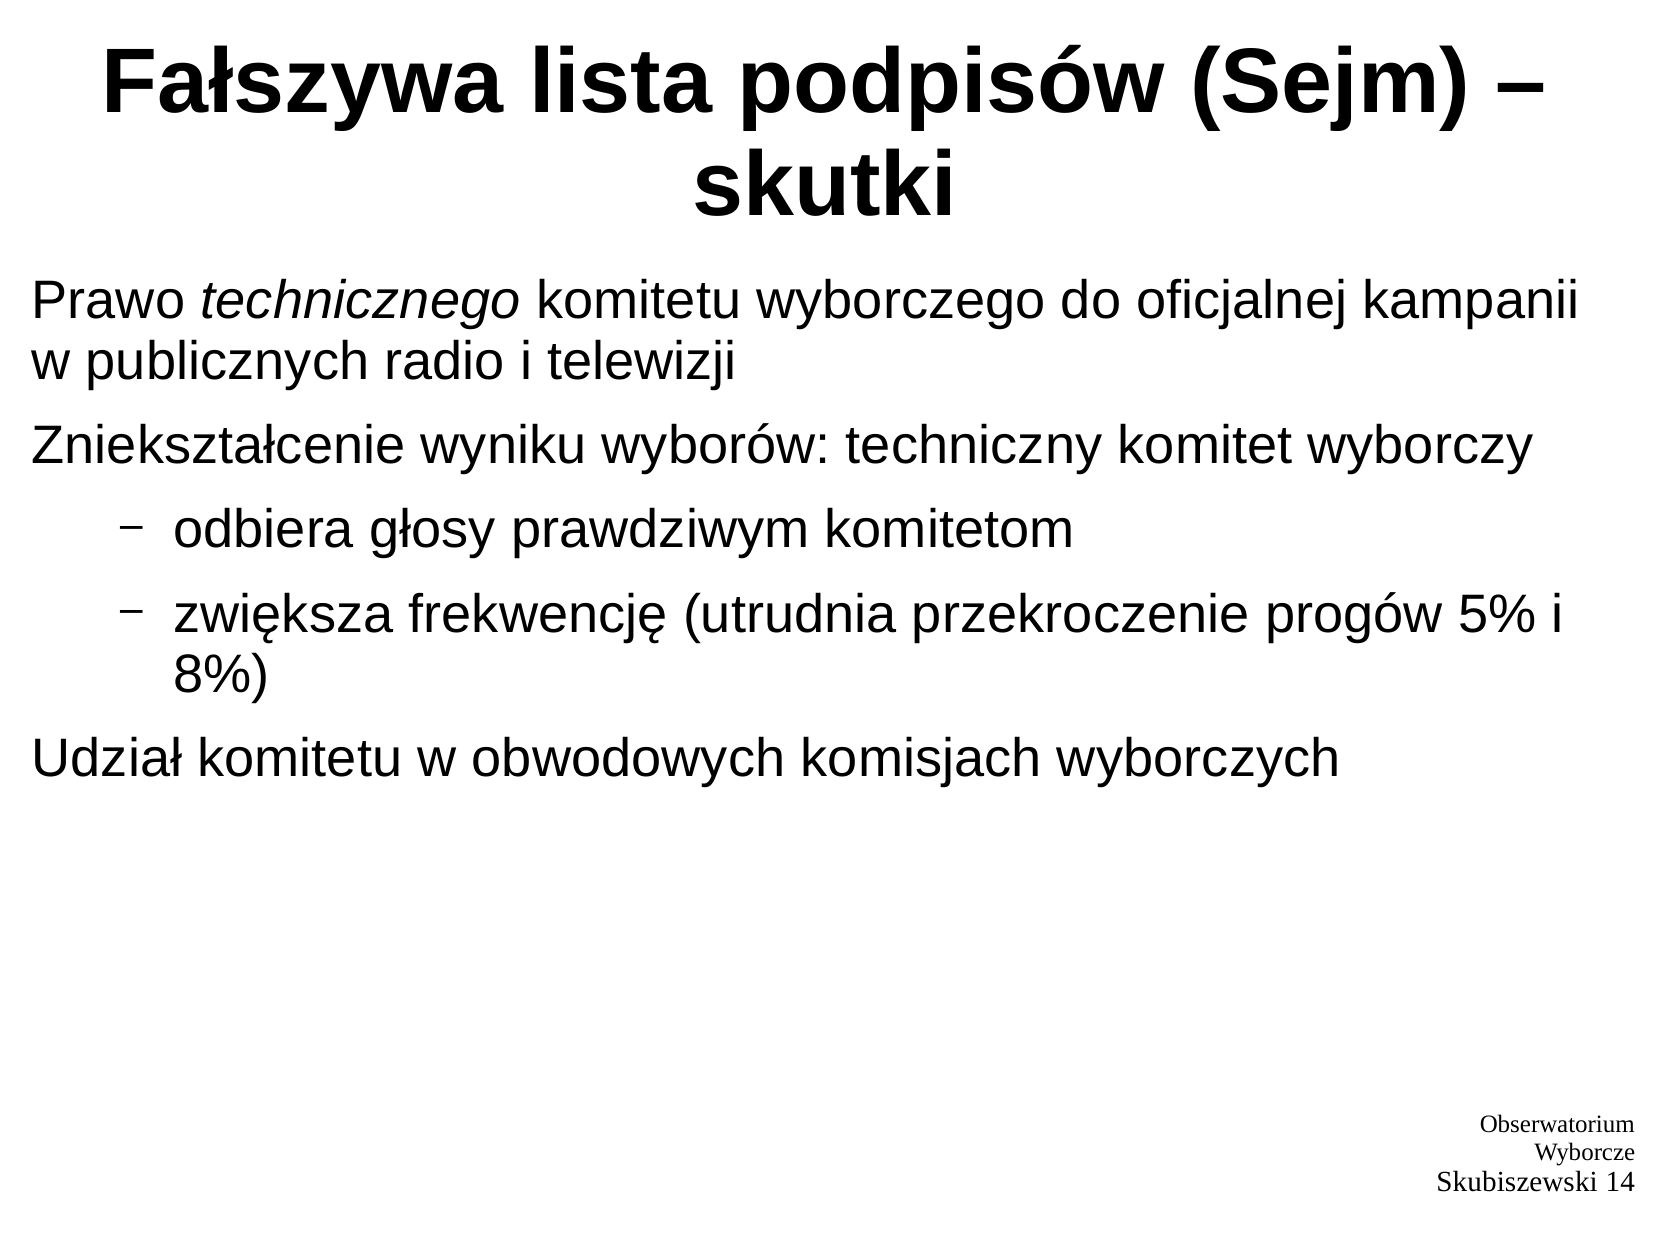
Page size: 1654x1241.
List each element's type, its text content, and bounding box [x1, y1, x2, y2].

title Fałszywa lista podpisów (Sejm) – skutki [15, 30, 1636, 286]
list Prawo technicznego komitetu wyborczego do oficjalnej kampanii w publicznych radio i telewizji Zniekształcenie wyniku wyborów: techniczny komitet wyborczy odbiera głosy prawdziwym komitetom zwiększa frekwencję (utrudnia przekroczenie progów 5% i 8%) Udział komitetu w obwodowych komisjach wyborczych [31, 270, 1622, 1167]
